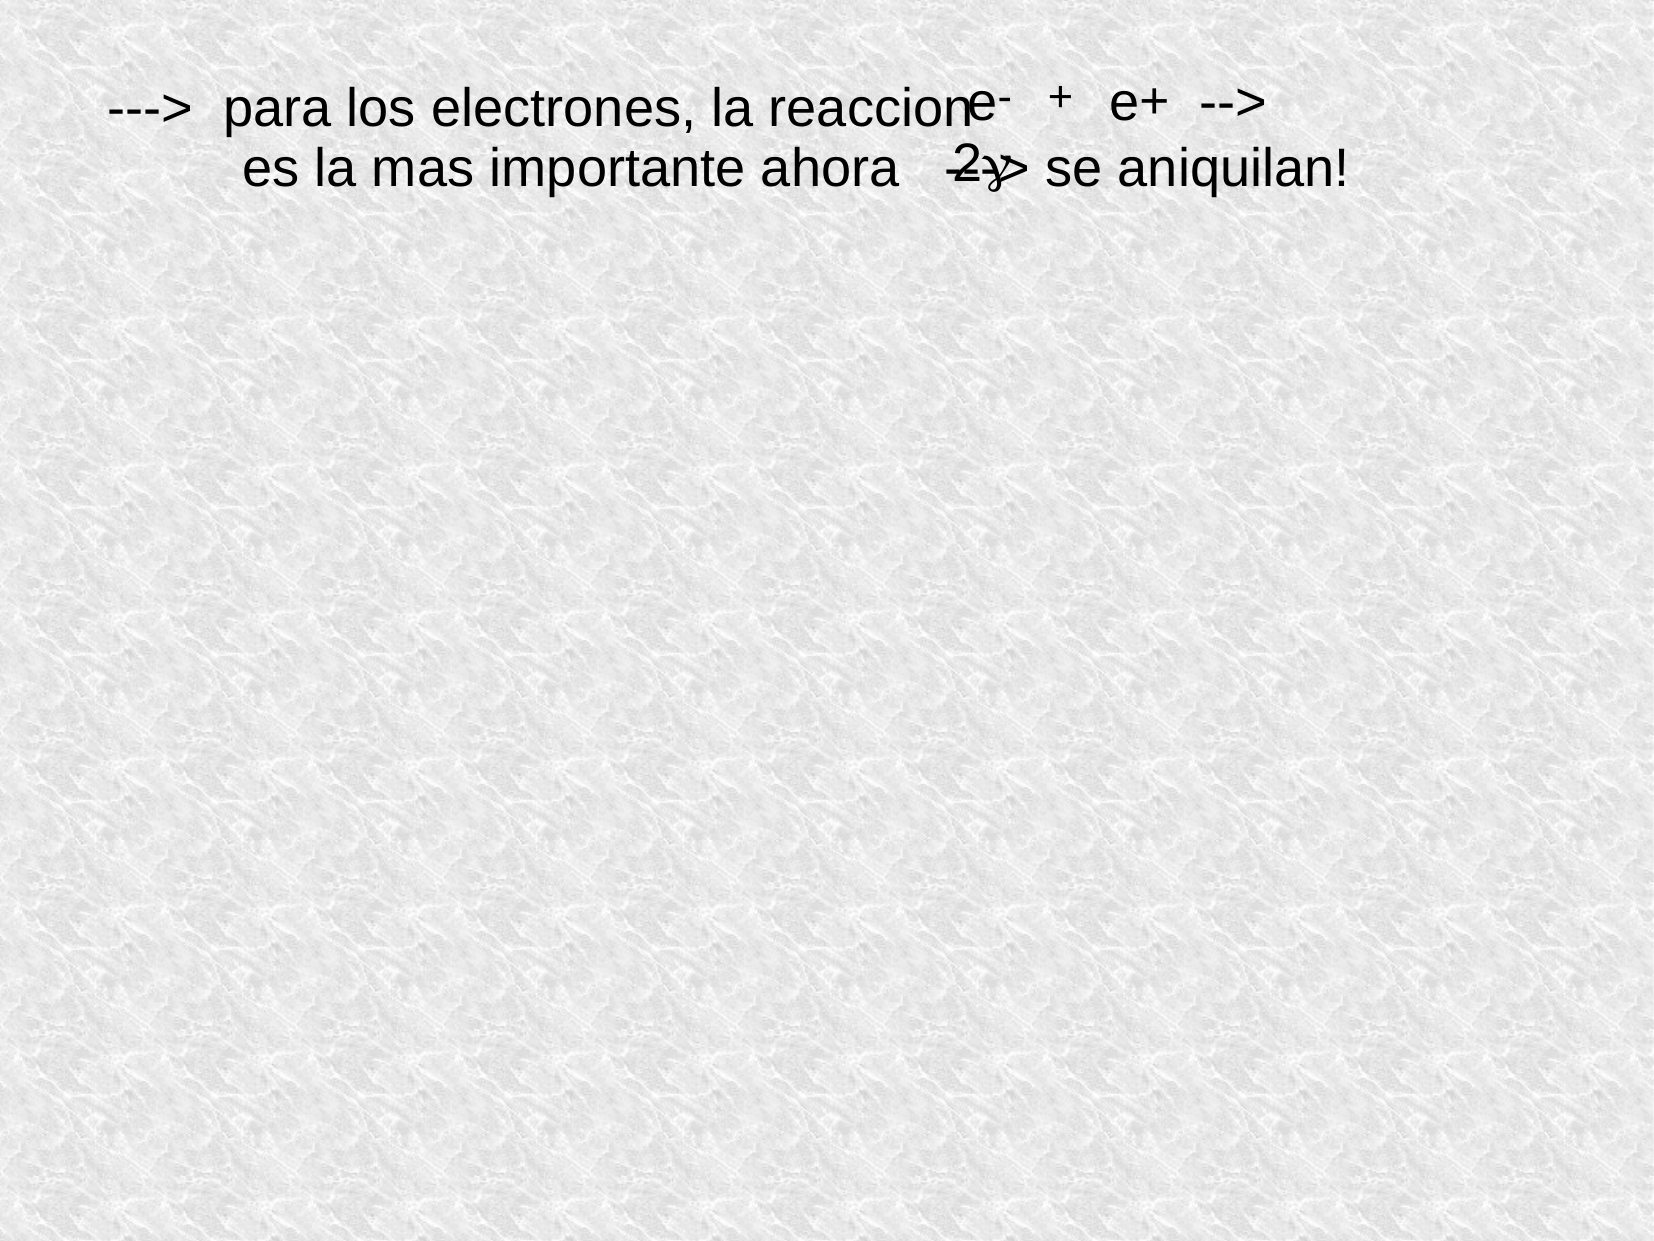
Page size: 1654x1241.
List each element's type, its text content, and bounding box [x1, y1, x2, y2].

text_box ---> para los electrones, la reaccion es la mas importante ahora ---> se aniquilan! [92, 69, 1242, 347]
picture [0, 0, 1654, 1241]
text_box e- + e+ --> 2 [937, 64, 1372, 151]
